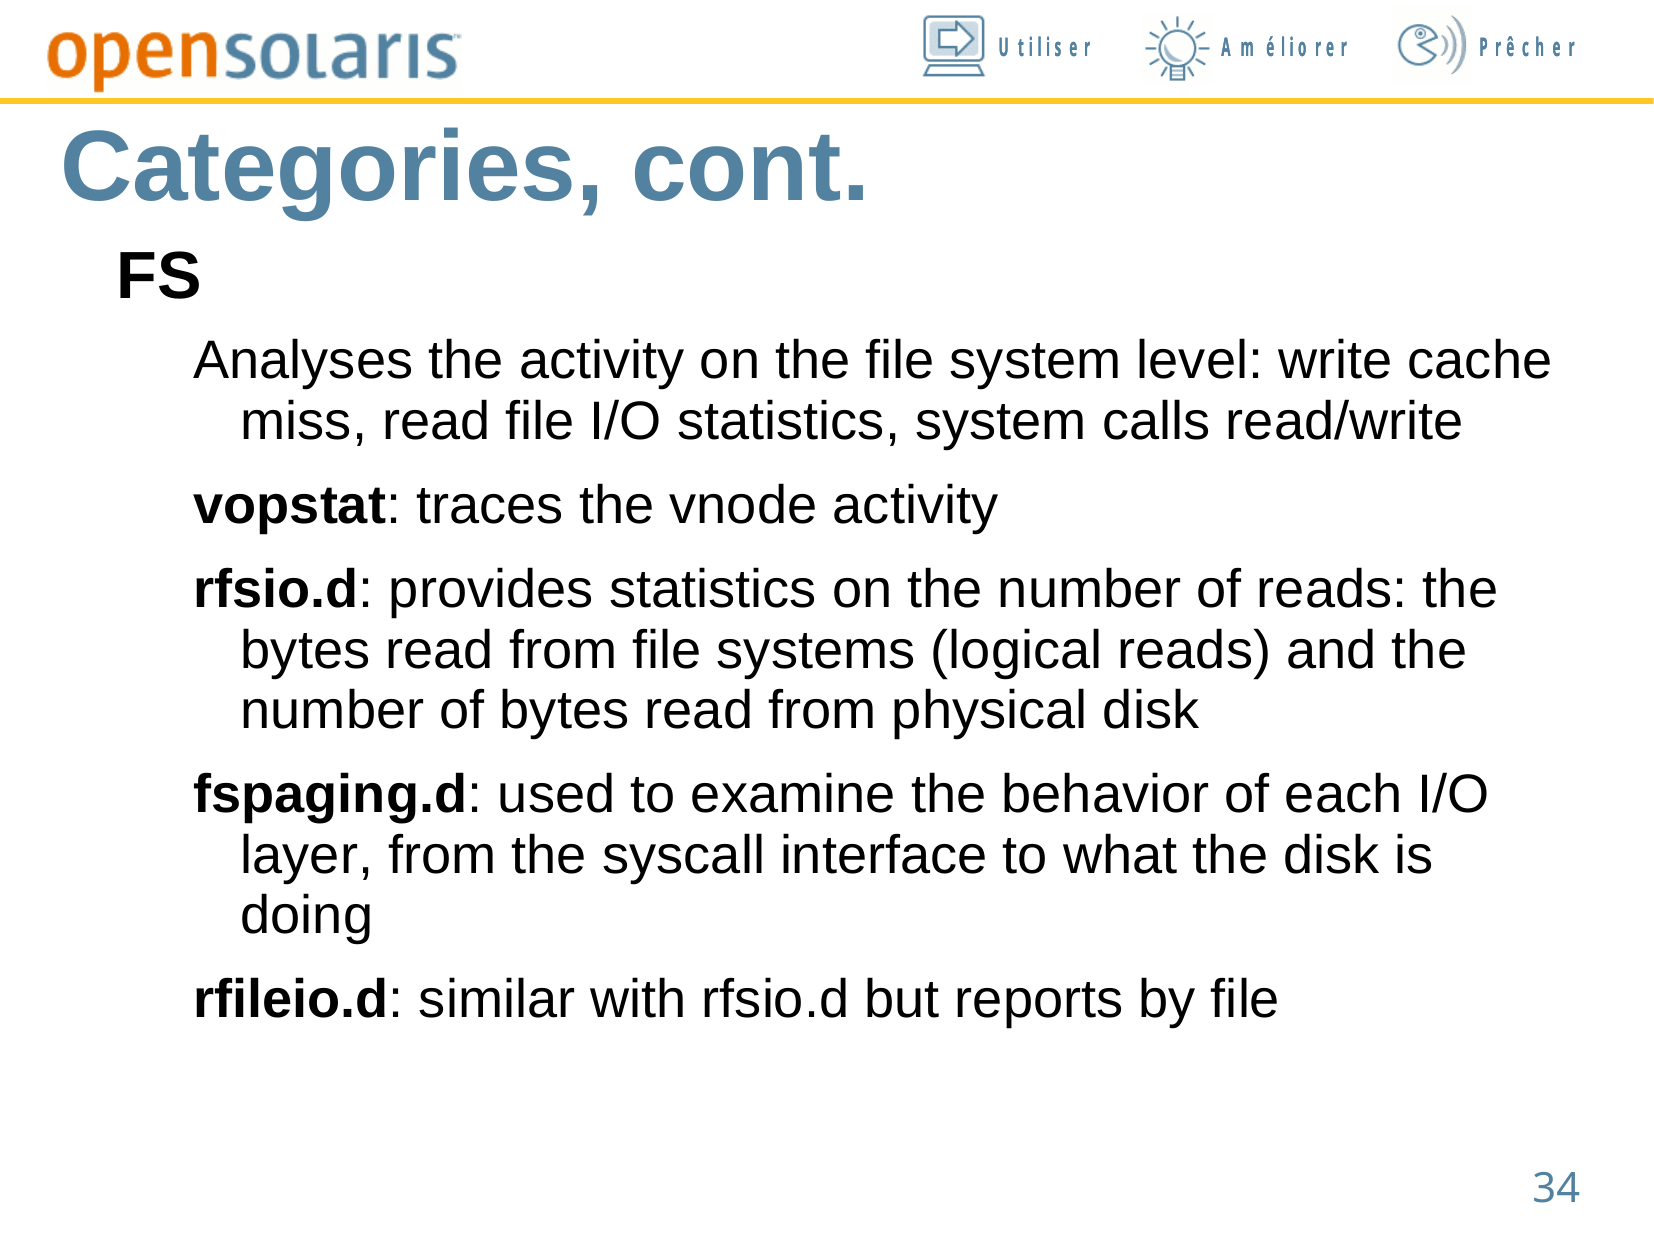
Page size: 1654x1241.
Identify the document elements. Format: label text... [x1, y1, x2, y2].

picture [46, 31, 462, 94]
list FS Analyses the activity on the file system level: write cache miss, read file I/O statistics, system calls read/write vopstat: traces the vnode activity rfsio.d: provides statistics on the number of reads: the bytes read from file systems (logical reads) and the number of bytes read from physical disk fspaging.d: used to examine the behavior of each I/O layer, from the syscall interface to what the disk is doing rfileio.d: similar with rfsio.d but reports by file [98, 237, 1556, 1211]
title Categories, cont. [60, 109, 1534, 222]
